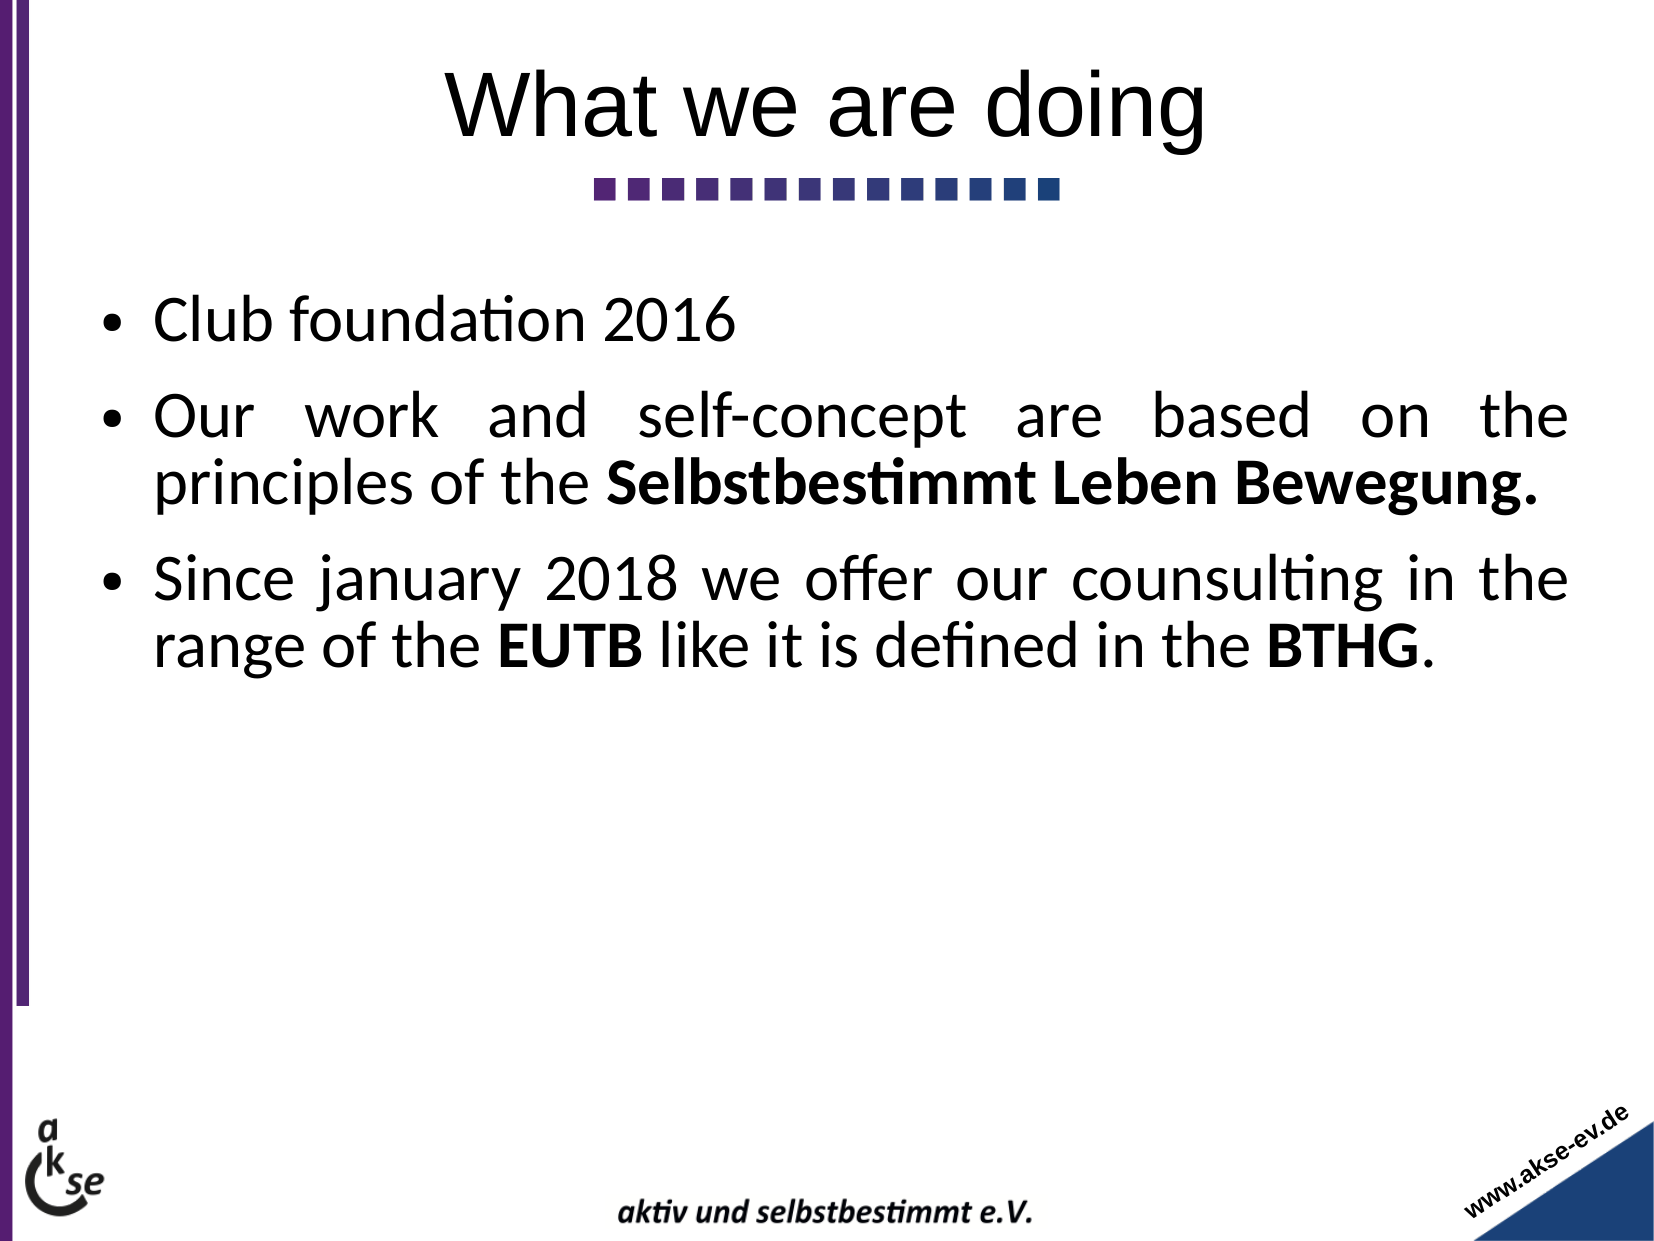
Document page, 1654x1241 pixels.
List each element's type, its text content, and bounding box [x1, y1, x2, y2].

picture [0, 0, 154, 1241]
picture [604, 1193, 1049, 1230]
title What we are doing [82, 1, 1571, 209]
list Club foundation 2016 Our work and self-concept are based on the principles of the Selbstbestimmt Leben Bewegung. Since january 2018 we offer our counsulting in the range of the EUTB like it is defined in the BTHG. [82, 291, 1571, 1110]
picture [1605, 1119, 1612, 1127]
picture [1472, 1119, 1654, 1241]
